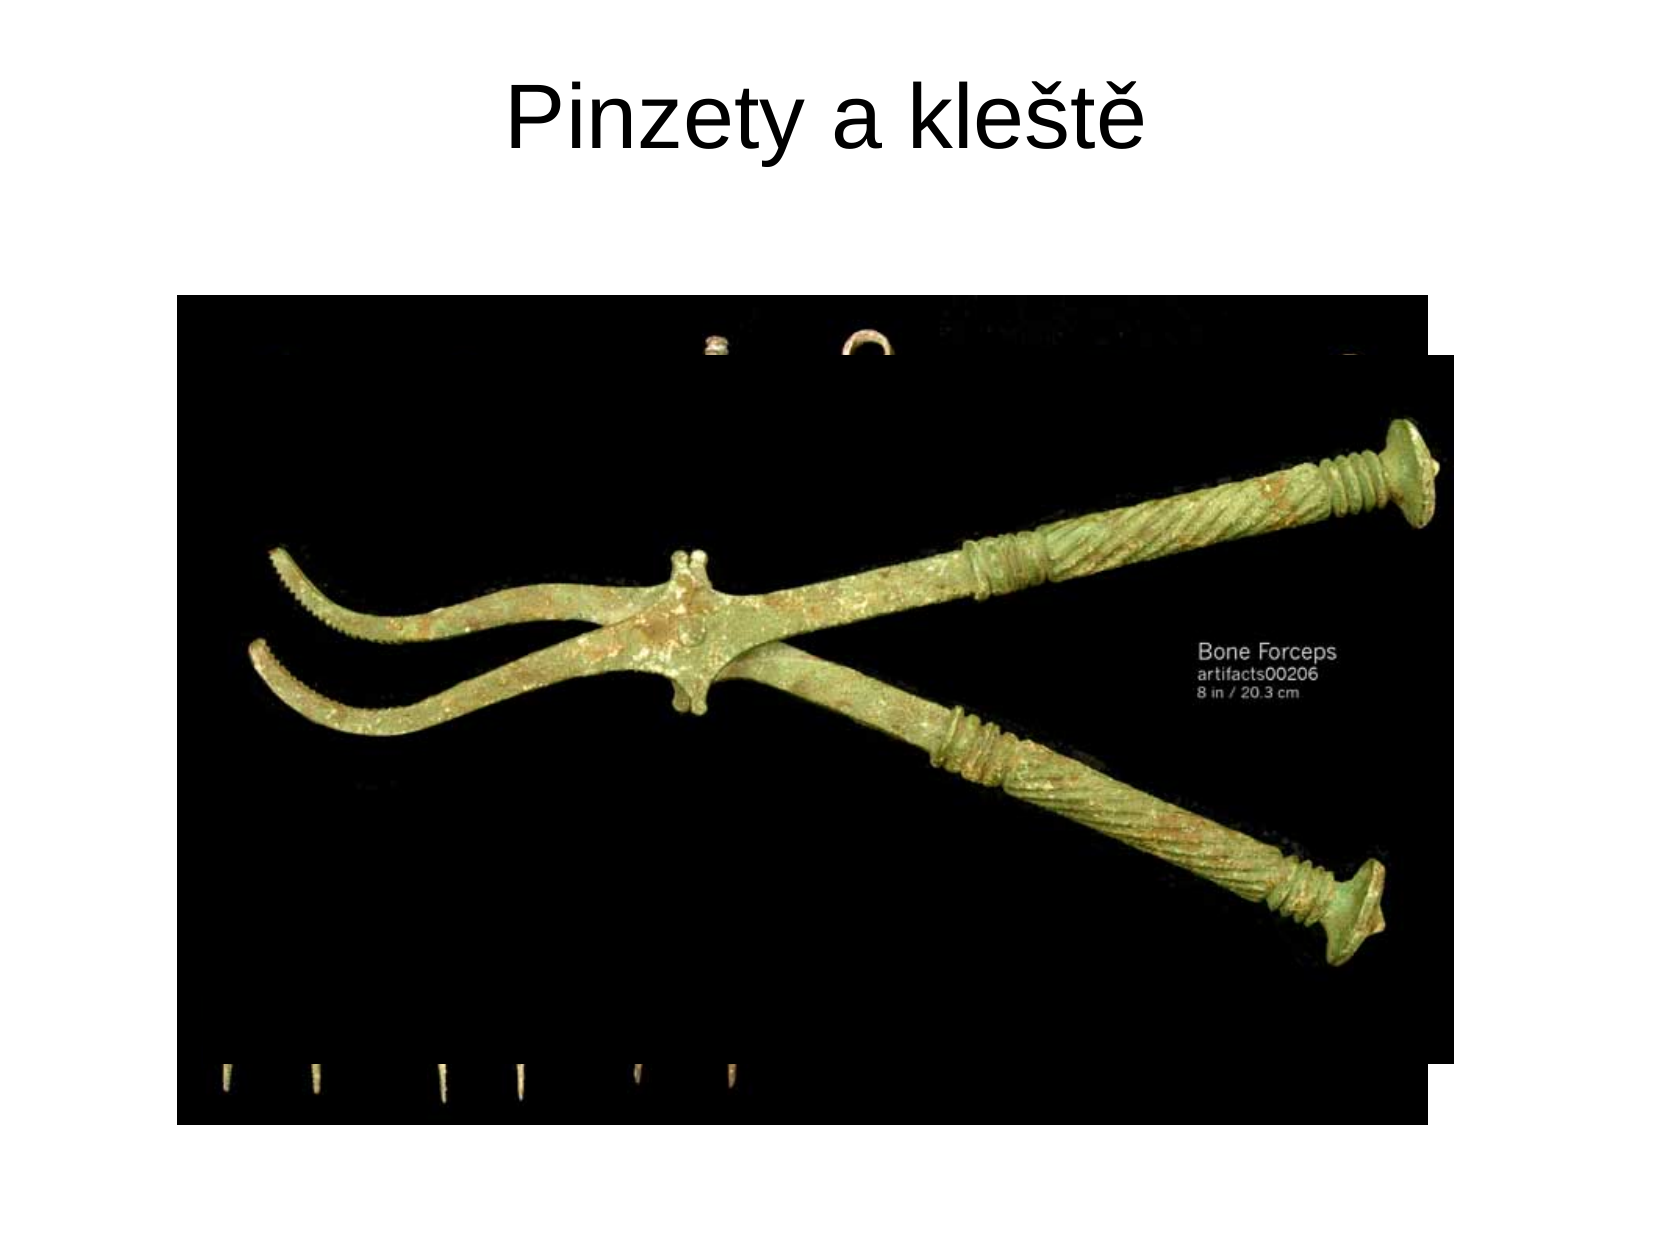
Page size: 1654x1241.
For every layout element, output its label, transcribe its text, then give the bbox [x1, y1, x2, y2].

picture [177, 295, 1454, 1125]
title Pinzety a kleště [82, 49, 1571, 257]
